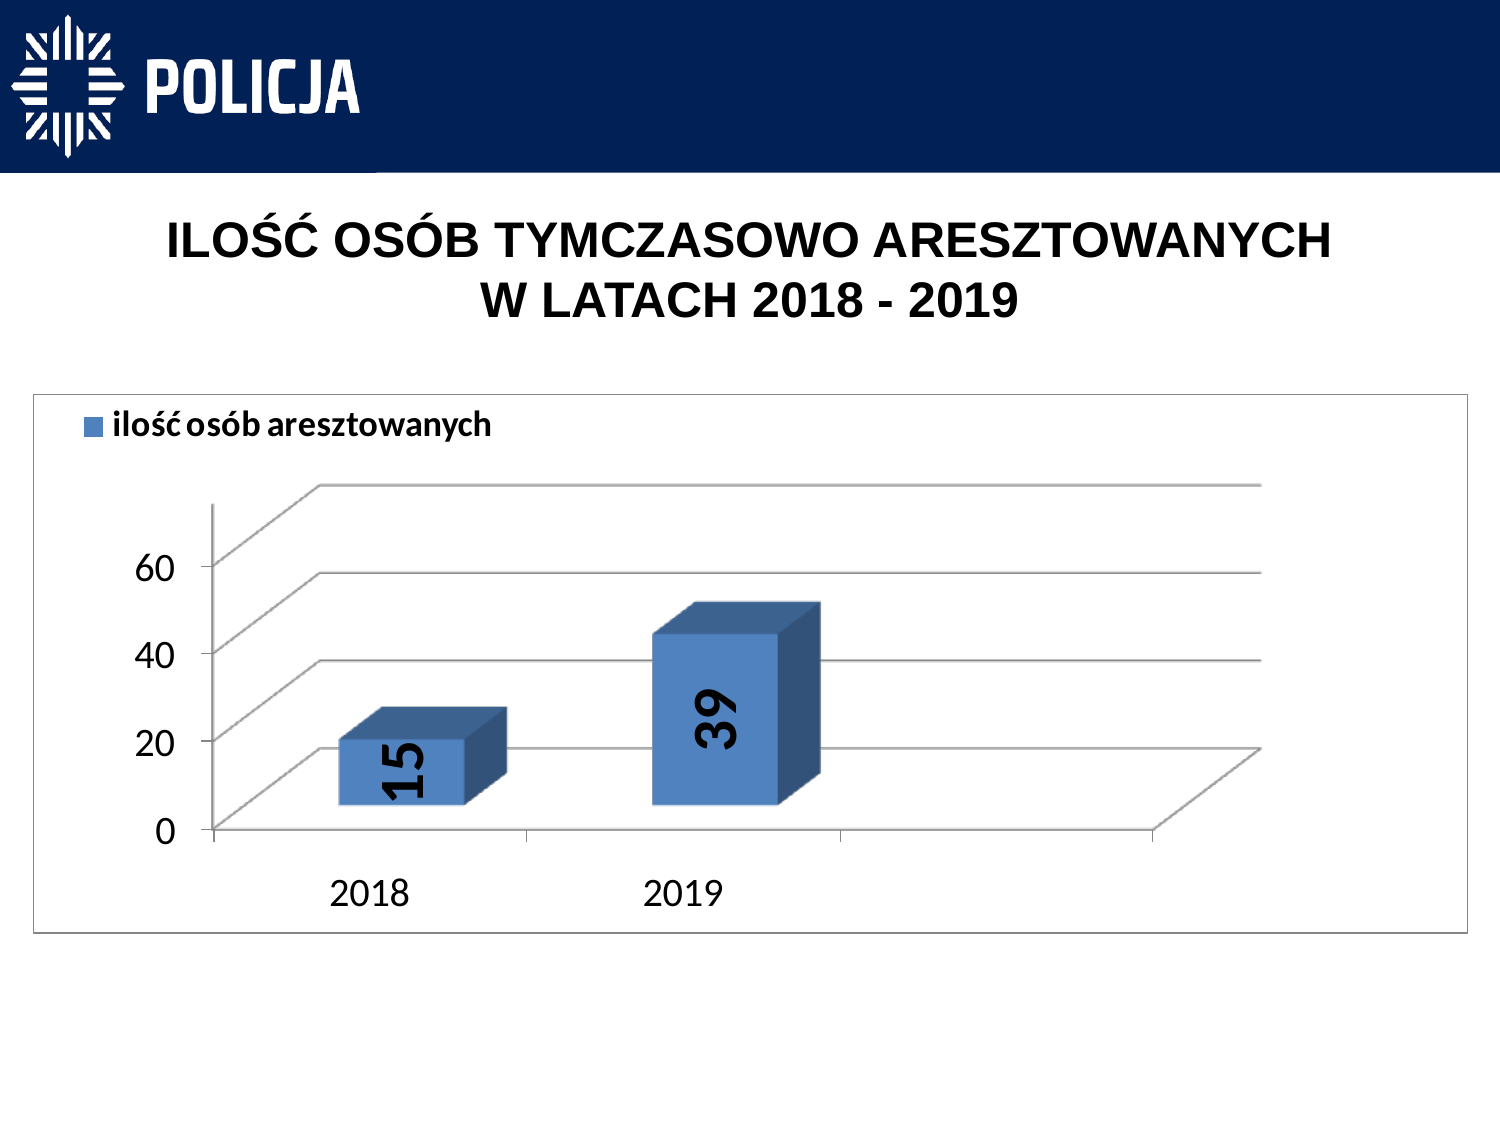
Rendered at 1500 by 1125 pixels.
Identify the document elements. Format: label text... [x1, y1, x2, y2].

text_box [360, 0, 1500, 173]
chart [23, 384, 1477, 942]
text_box ILOŚĆ OSÓB TYMCZASOWO ARESZTOWANYCH W LATACH 2018 - 2019 [74, 196, 1425, 338]
picture [0, 0, 360, 173]
